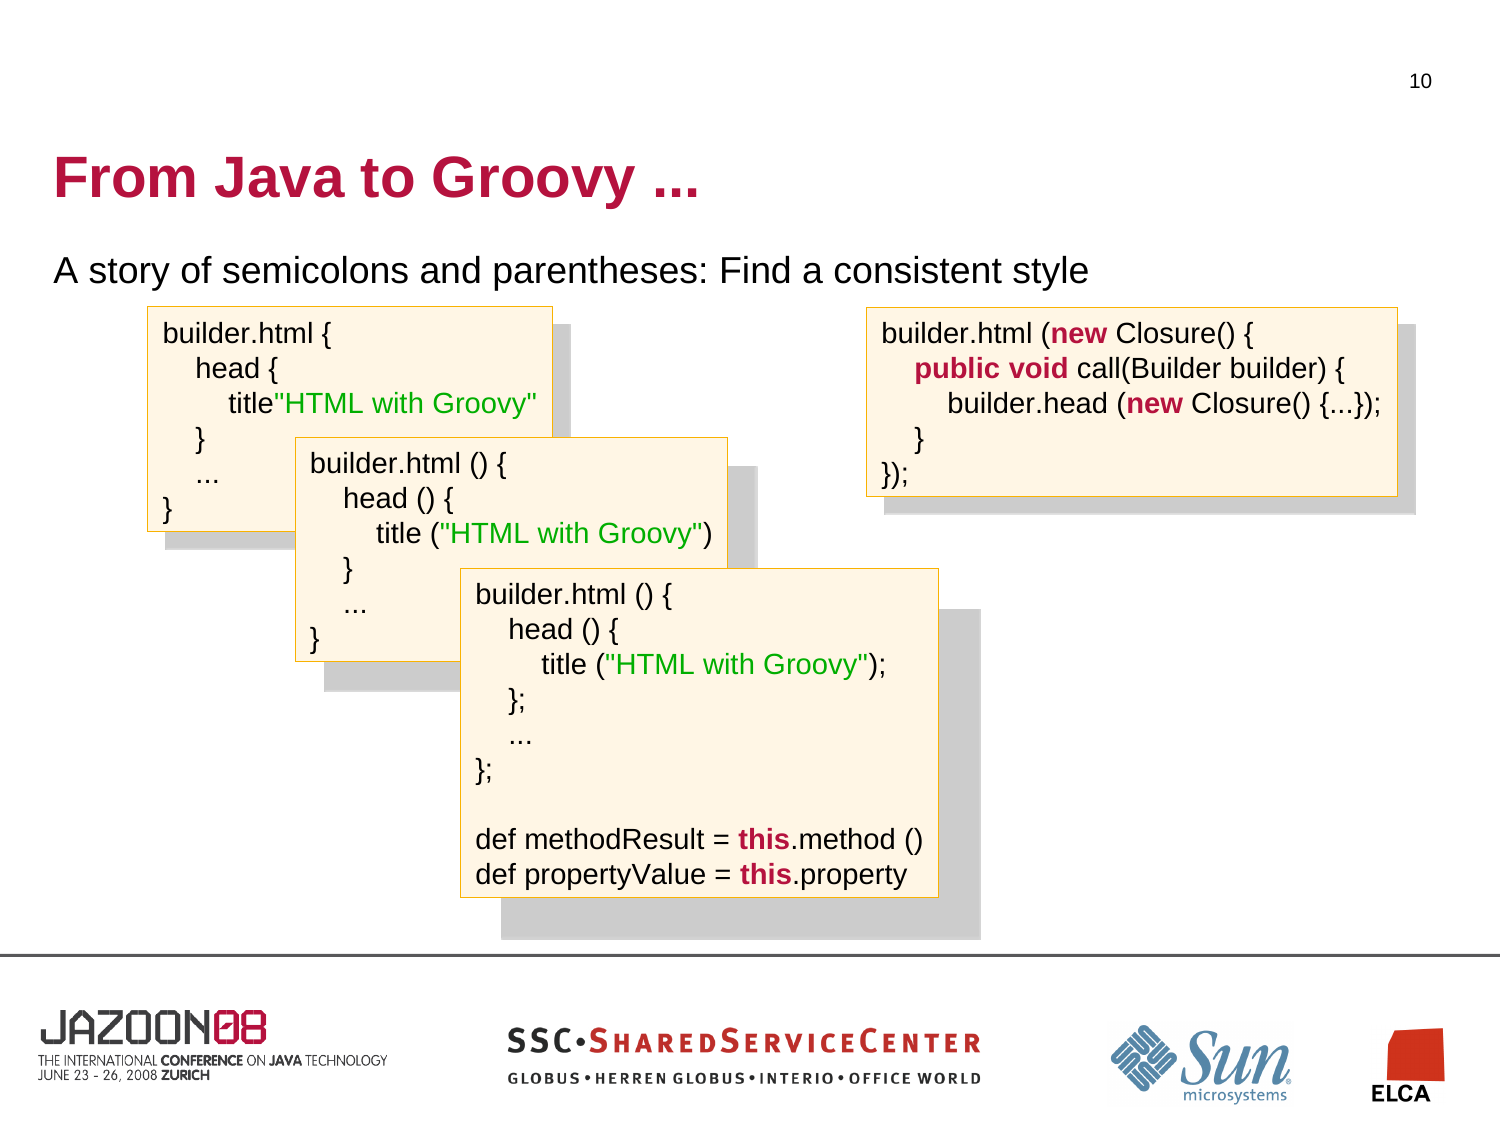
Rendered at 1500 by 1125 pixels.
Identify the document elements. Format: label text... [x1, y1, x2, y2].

title From Java to Groovy ... [53, 119, 1447, 245]
picture [1107, 1021, 1294, 1107]
text_box builder.html () { head () { title ("HTML with Groovy"); }; ... }; def methodResult = this.method () def propertyValue = this.property [460, 568, 939, 898]
text_box builder.html { head { title"HTML with Groovy" } ... } [147, 306, 552, 532]
picture [37, 1007, 387, 1084]
picture [1370, 1025, 1446, 1105]
text_box builder.html (new Closure() { public void call(Builder builder) { builder.head (new Closure() {...}); } }); [866, 307, 1398, 497]
list A story of semicolons and parentheses: Find a consistent style [53, 249, 1450, 953]
text_box builder.html () { head () { title ("HTML with Groovy") } ... } [295, 437, 727, 662]
